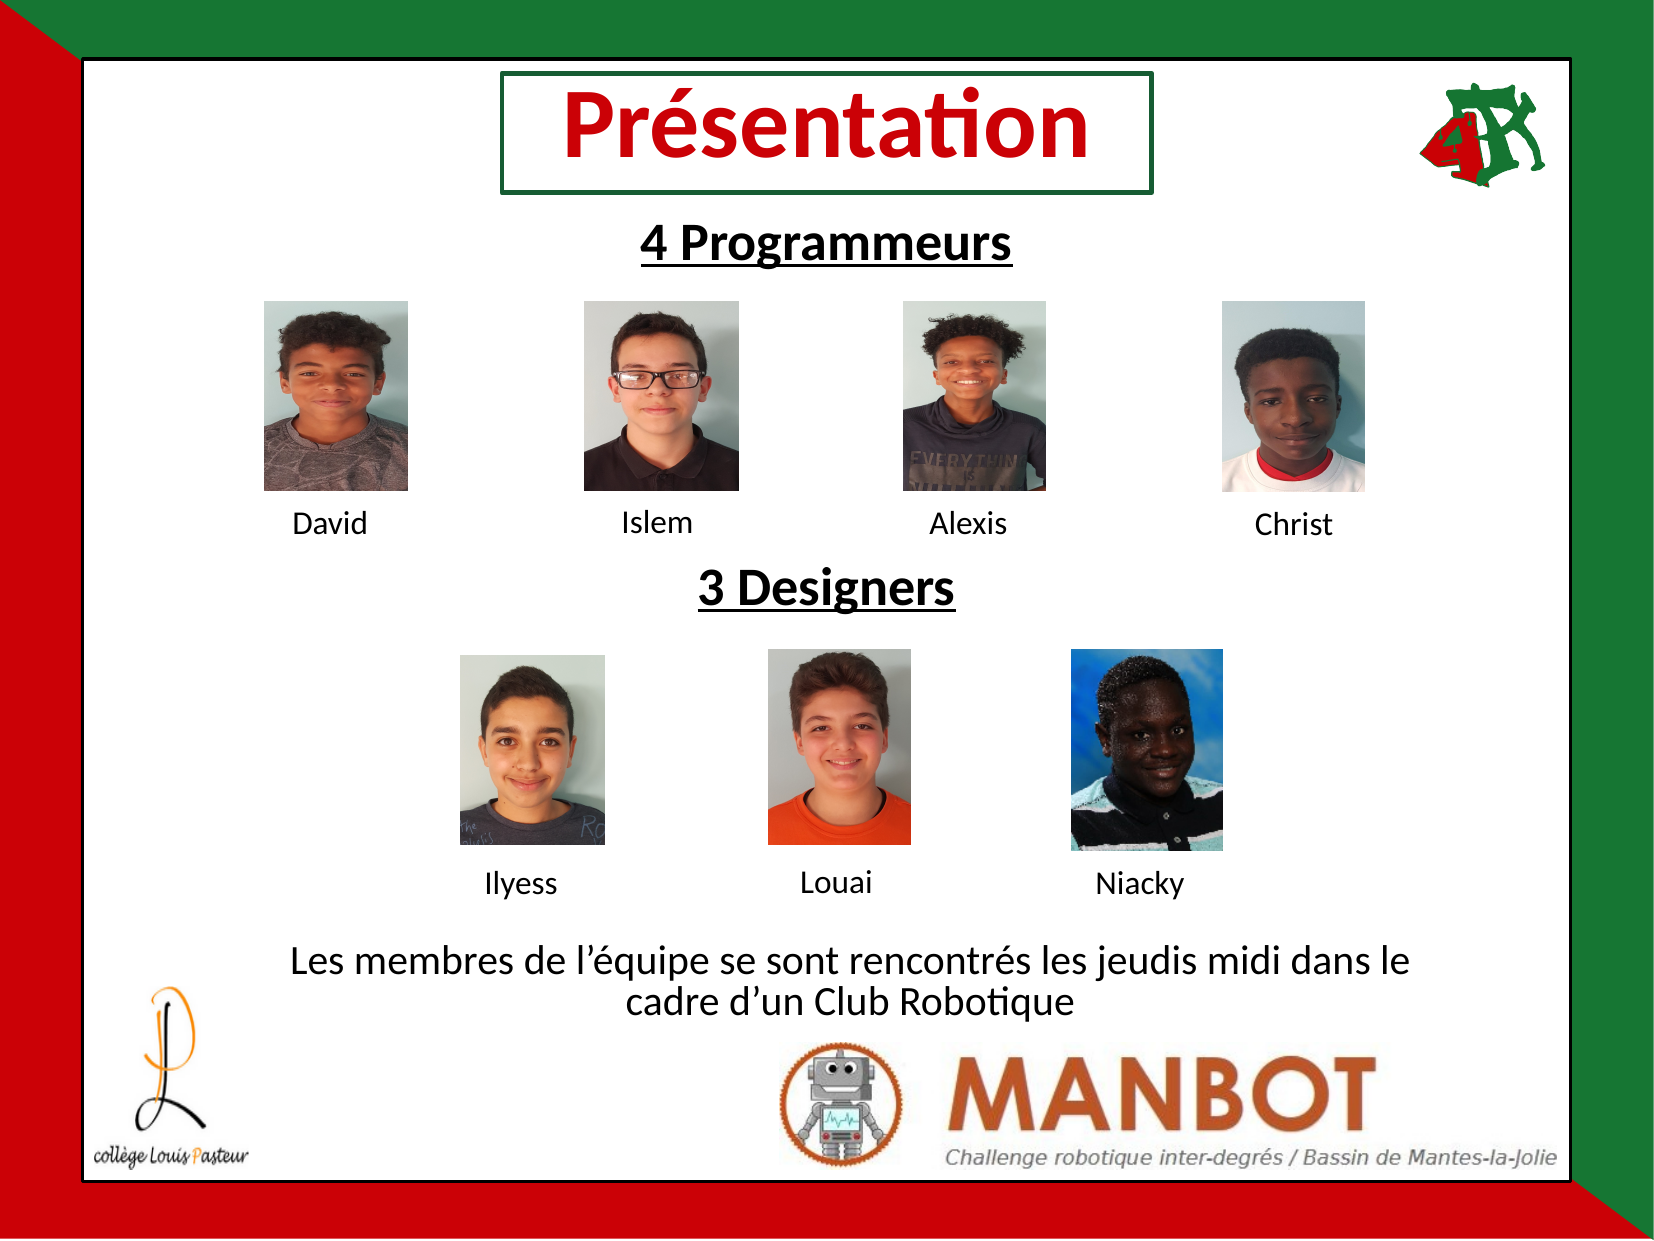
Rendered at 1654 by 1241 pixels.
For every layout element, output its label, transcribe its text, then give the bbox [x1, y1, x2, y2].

text_box Christ [1240, 503, 1349, 552]
text_box Présentation [501, 73, 1152, 193]
text_box Niacky [1080, 862, 1200, 911]
picture [460, 655, 605, 845]
text_box Ilyess [469, 862, 573, 911]
text_box Les membres de l’équipe se sont rencontrés les jeudis midi dans le cadre d’un Club Robotique [224, 935, 1477, 1076]
text_box Alexis [914, 501, 1023, 551]
text_box Islem [606, 501, 709, 550]
text_box 3 Designers [669, 557, 985, 627]
picture [264, 301, 408, 491]
text_box David [277, 501, 384, 551]
text_box Louai [785, 861, 888, 910]
picture [1405, 70, 1561, 201]
picture [779, 1042, 1557, 1170]
picture [584, 301, 739, 491]
picture [768, 649, 911, 845]
picture [94, 986, 249, 1170]
text_box 4 Programmeurs [612, 211, 1042, 281]
picture [1222, 301, 1365, 493]
picture [1071, 649, 1223, 851]
picture [903, 301, 1046, 491]
